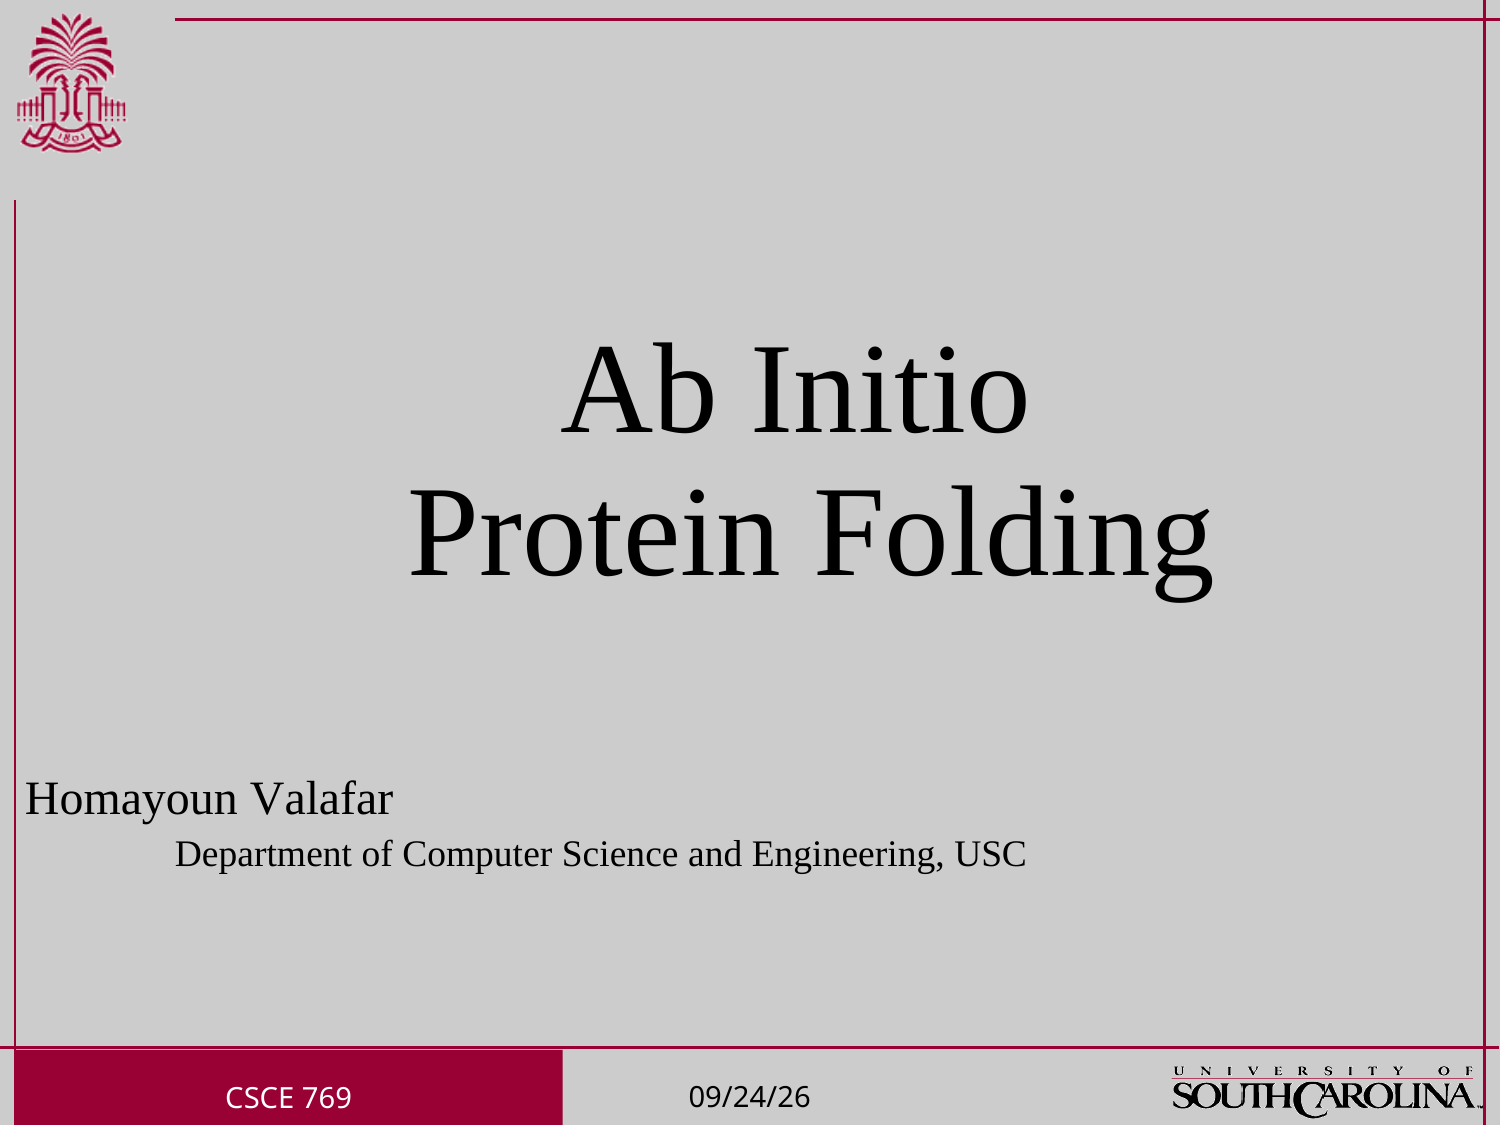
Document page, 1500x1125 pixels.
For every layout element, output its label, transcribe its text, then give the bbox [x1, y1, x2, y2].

picture [1162, 1049, 1483, 1125]
picture [12, 12, 131, 155]
title Ab Initio Protein Folding [174, 309, 1450, 612]
subtitle Homayoun Valafar Department of Computer Science and Engineering, USC [24, 637, 1476, 1013]
